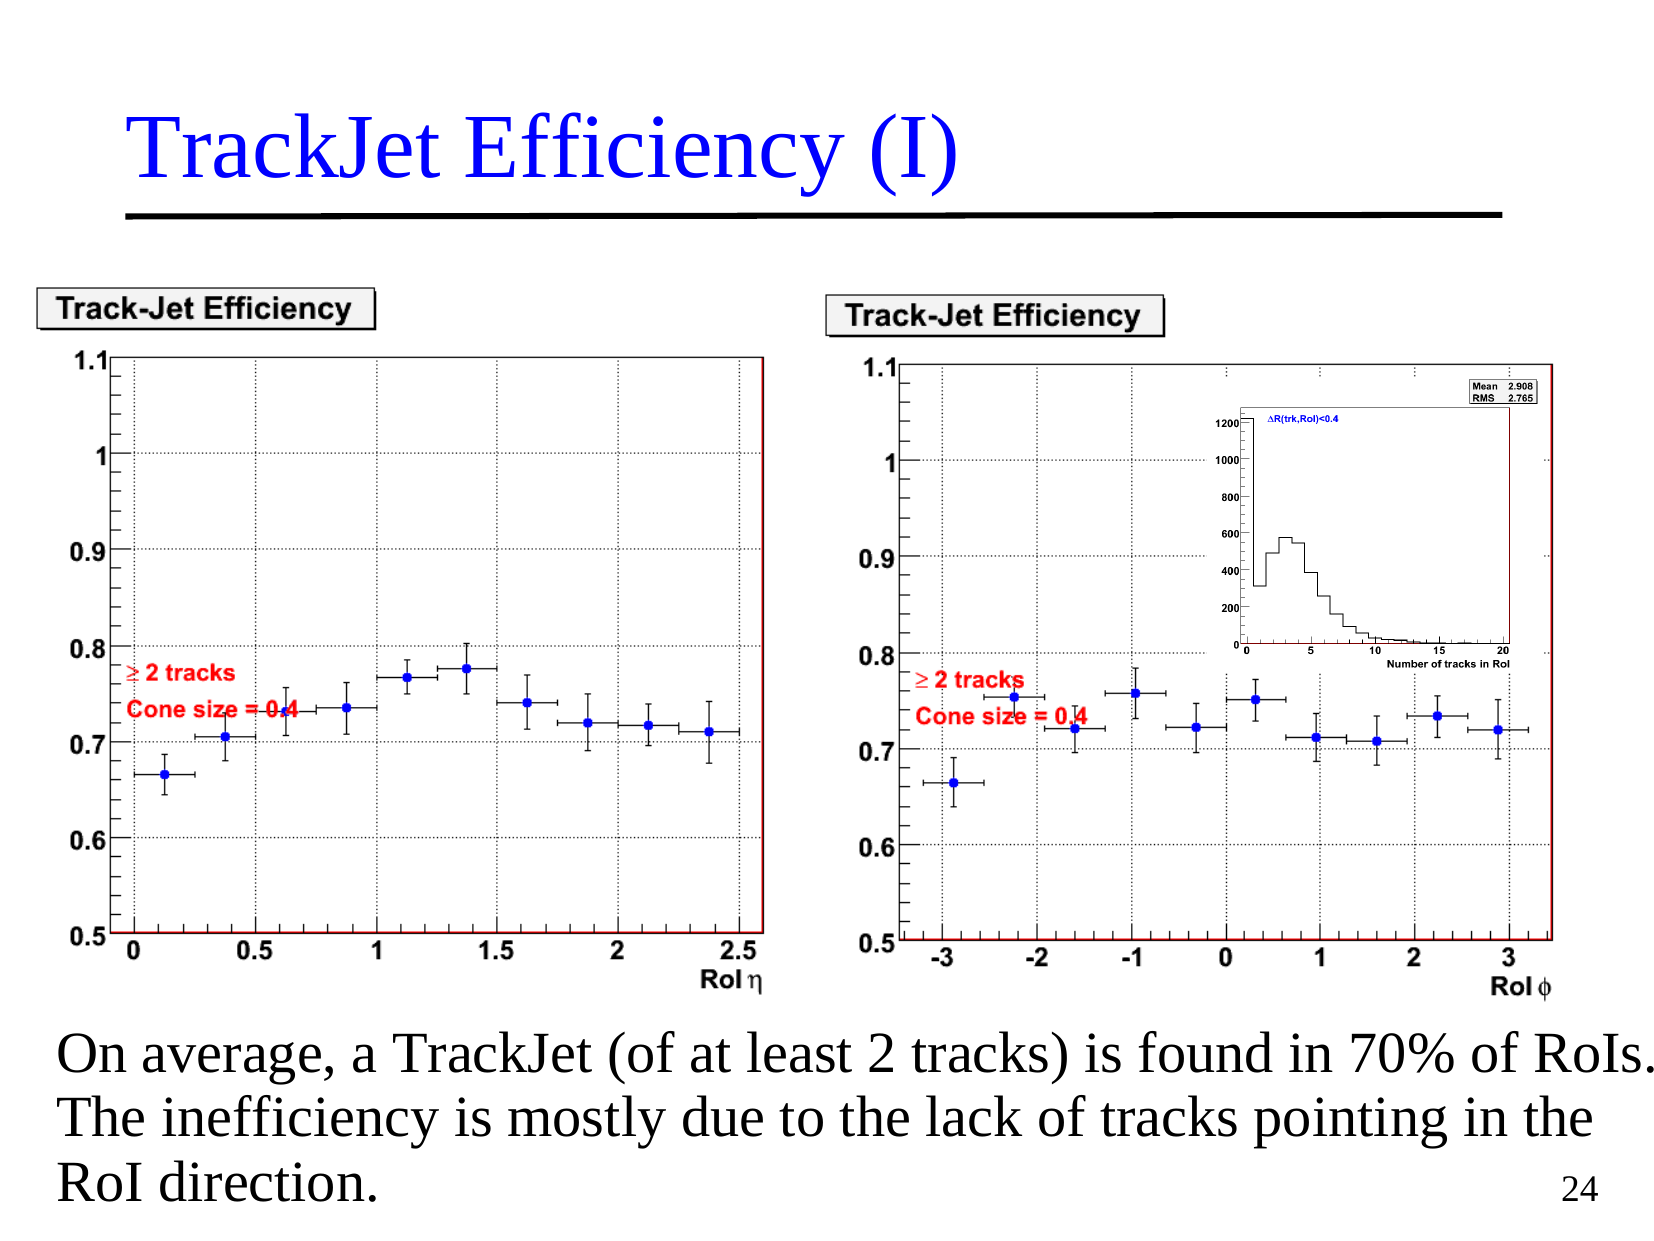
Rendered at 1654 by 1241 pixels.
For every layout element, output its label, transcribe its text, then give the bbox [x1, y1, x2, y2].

picture [29, 285, 1634, 1013]
text_box On average, a TrackJet (of at least 2 tracks) is found in 70% of RoIs. The inefficiency is mostly due to the lack of tracks pointing in the RoI direction. [56, 1020, 1640, 1214]
text_box TrackJet Efficiency (I) [125, 95, 1592, 211]
